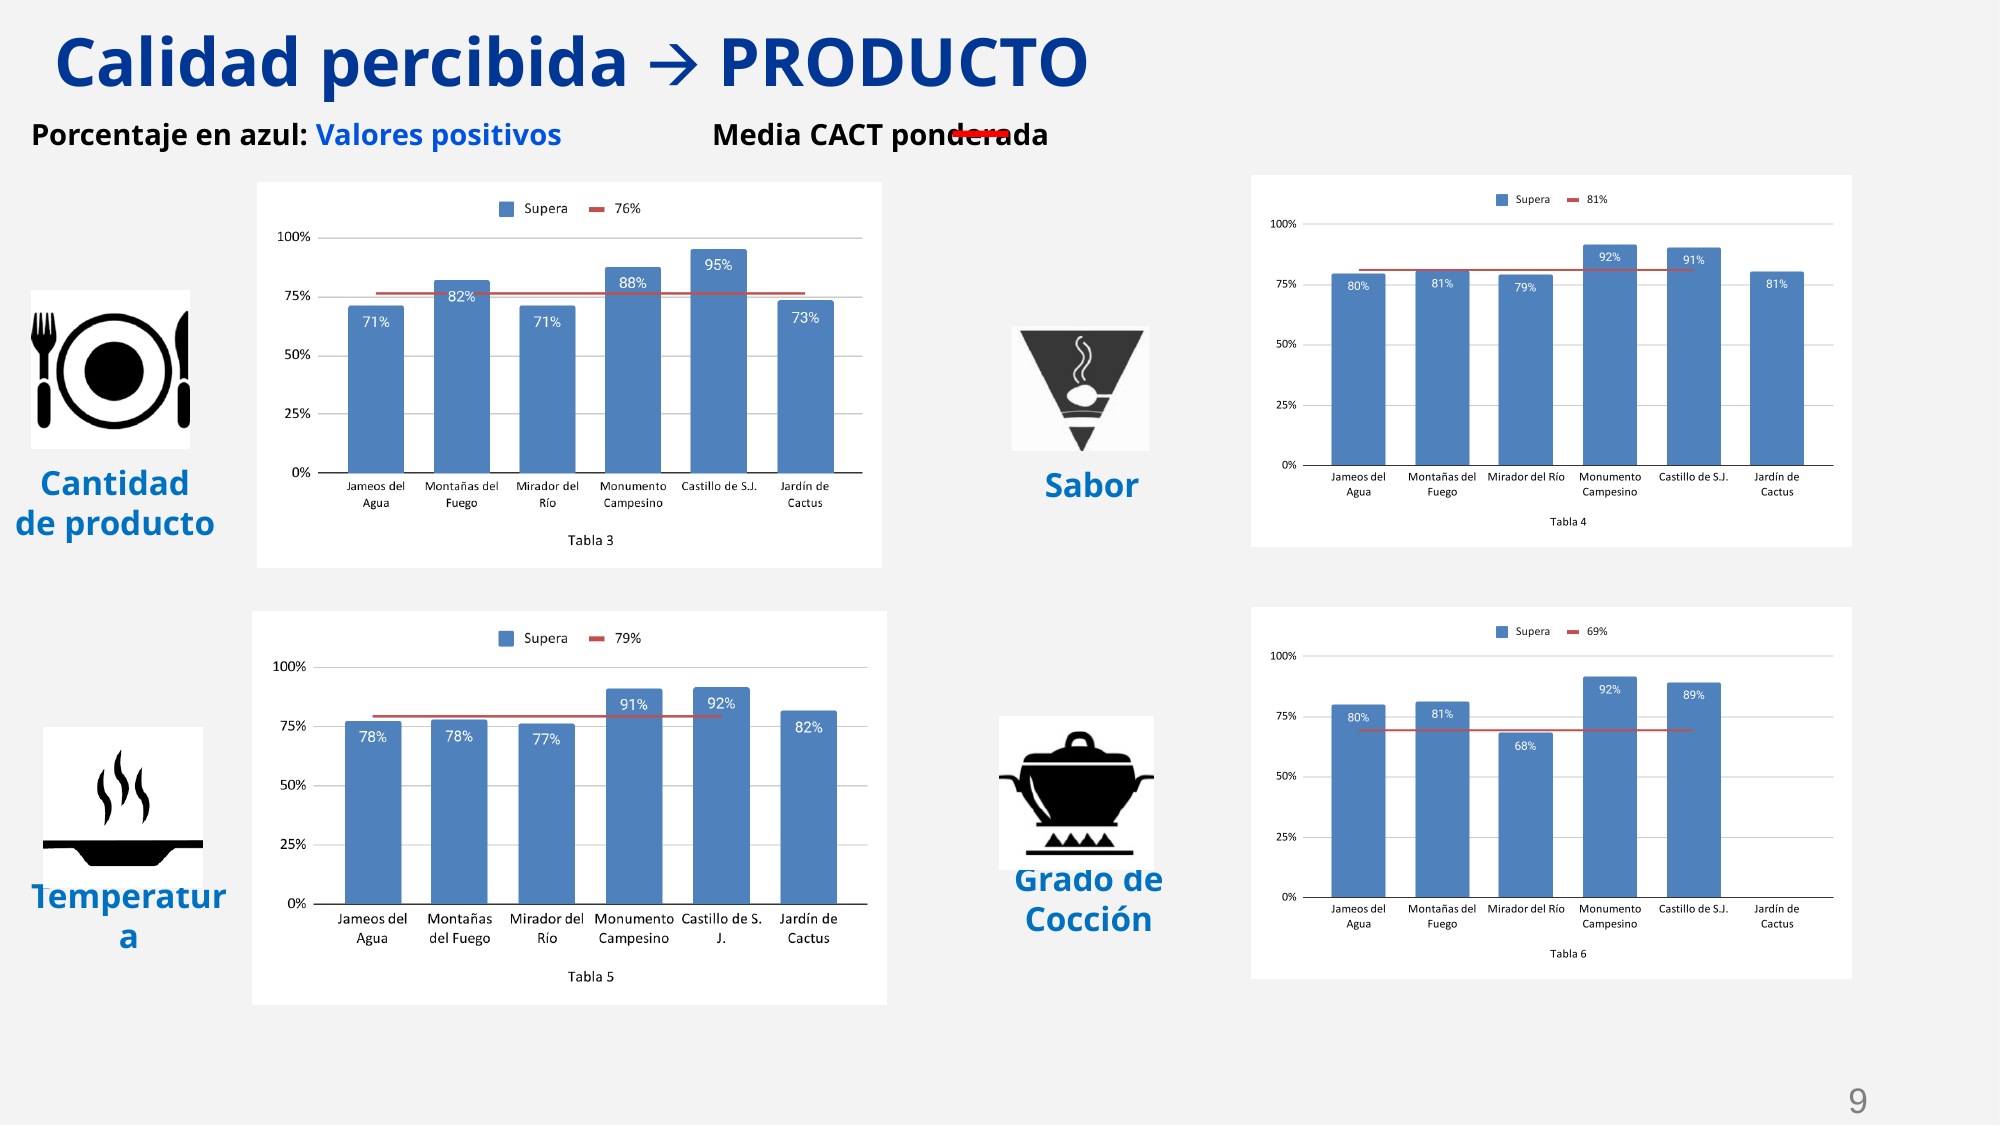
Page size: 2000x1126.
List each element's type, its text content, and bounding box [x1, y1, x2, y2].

picture [999, 716, 1154, 870]
text_box Calidad percibida 🡪 PRODUCTO [54, 0, 1126, 109]
text_box Temperatura [7, 867, 250, 924]
picture [31, 290, 190, 449]
picture [252, 611, 887, 1005]
picture [1251, 607, 1852, 979]
text_box Grado de Cocción [968, 850, 1209, 947]
text_box Sabor [952, 456, 1232, 512]
text_box Cantidad de producto [0, 454, 232, 551]
picture [43, 727, 203, 888]
picture [257, 182, 882, 568]
picture [1011, 326, 1150, 451]
text_box Porcentaje en azul: Valores positivos Media CACT ponderada [16, 109, 1984, 158]
picture [1251, 175, 1852, 547]
slide_number 1 [1419, 1069, 1886, 1126]
